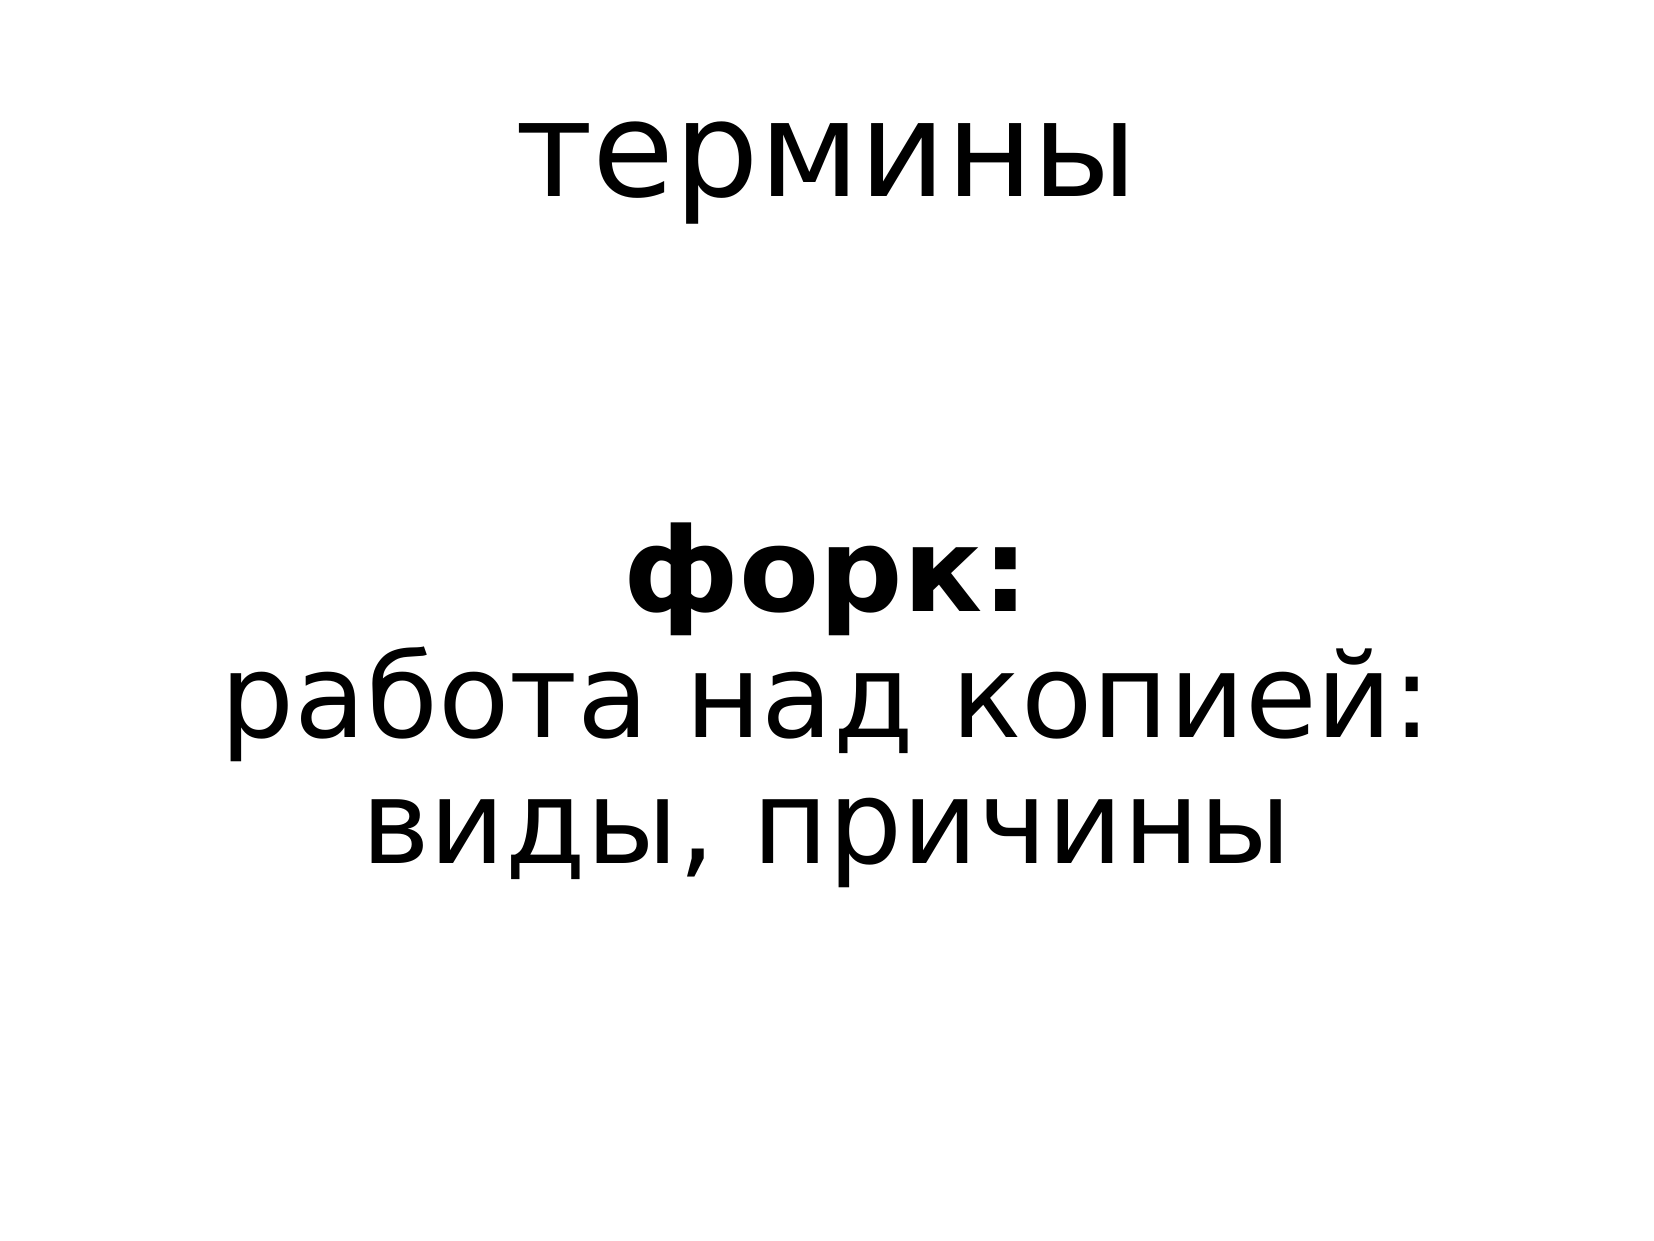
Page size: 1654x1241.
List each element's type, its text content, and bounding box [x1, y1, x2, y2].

title термины [82, 49, 1571, 257]
subtitle форк: работа над копией: виды, причины [82, 290, 1571, 1109]
